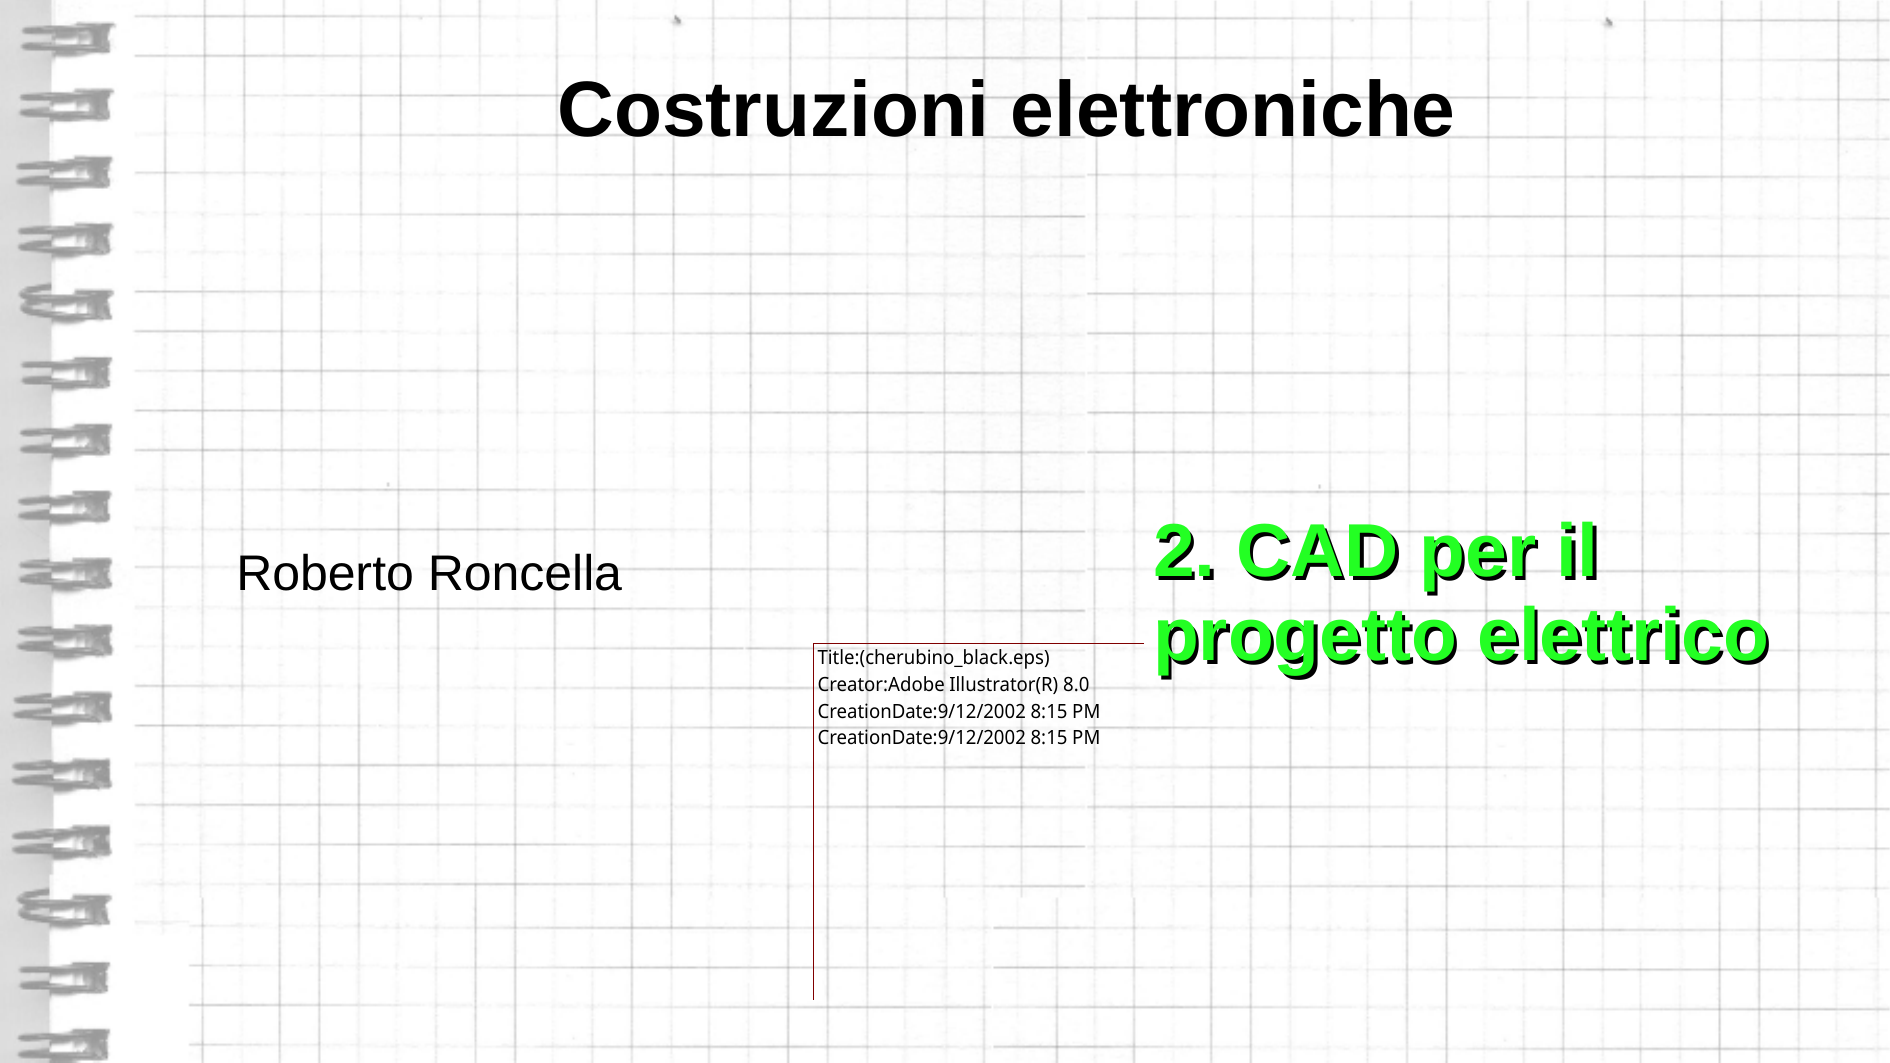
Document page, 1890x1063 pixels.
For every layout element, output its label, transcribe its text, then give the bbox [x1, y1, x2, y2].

text_box Roberto Roncella [236, 214, 1890, 932]
text_box 2. CAD per il progetto elettrico [1138, 501, 1834, 685]
picture [0, 0, 1890, 1063]
title Costruzioni elettroniche [124, 20, 1890, 198]
